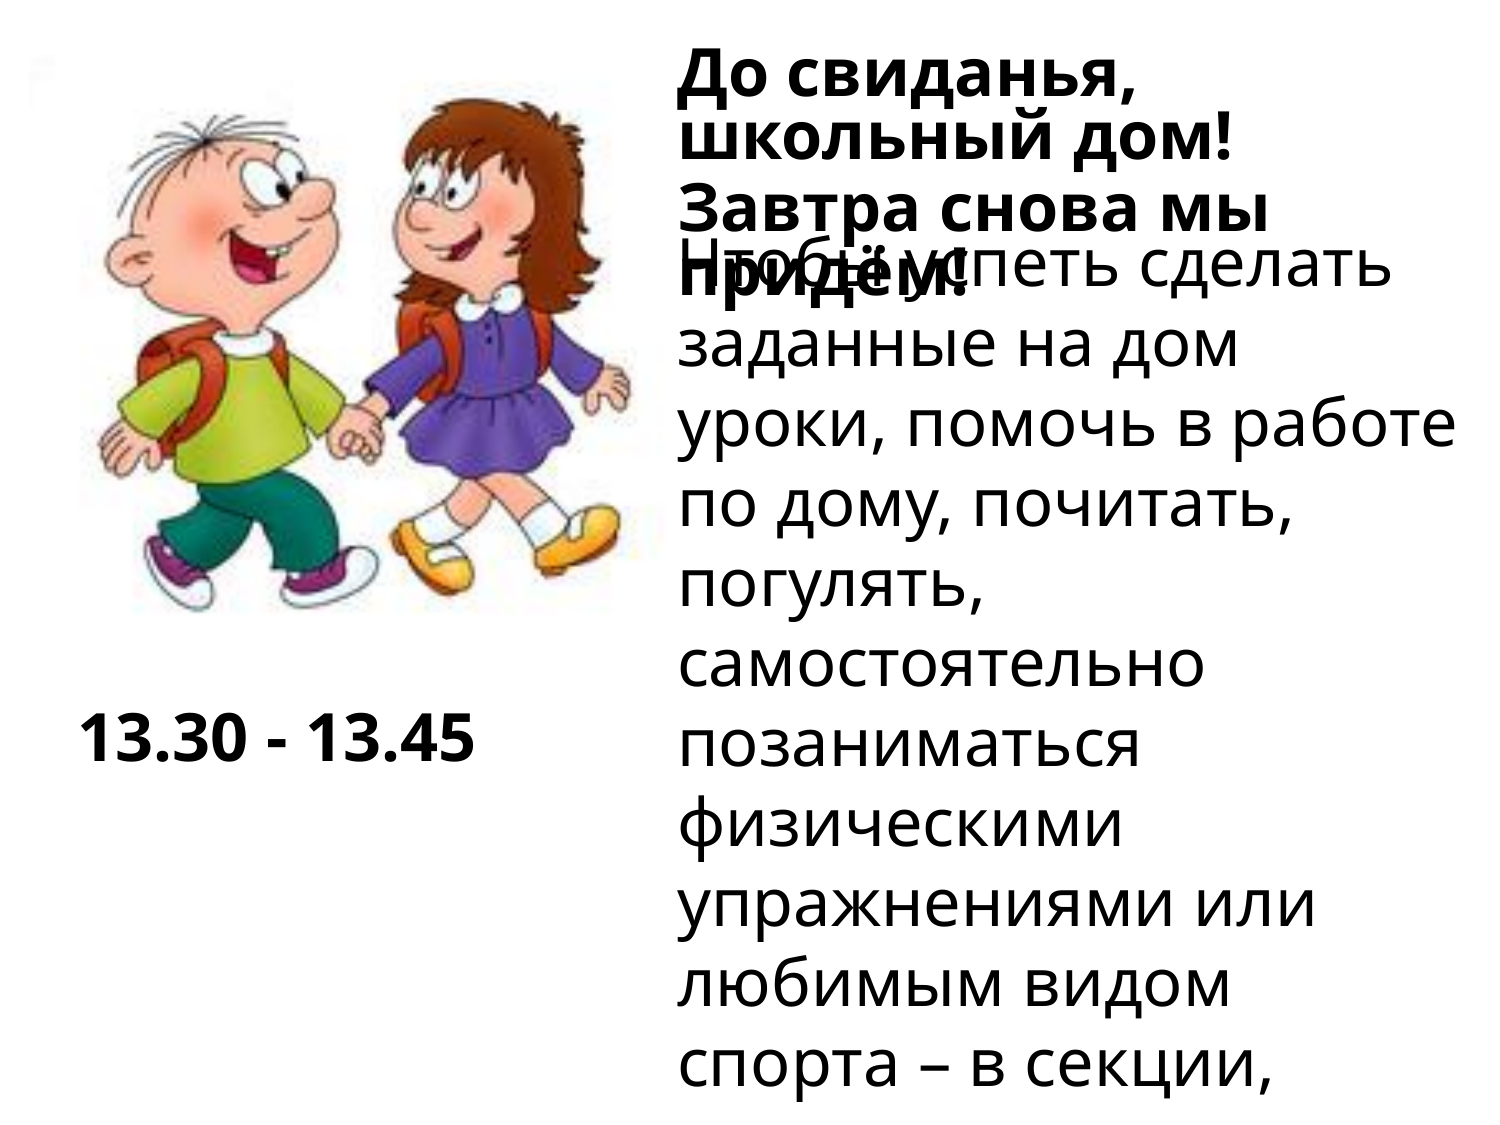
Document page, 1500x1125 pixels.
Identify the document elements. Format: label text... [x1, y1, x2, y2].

text_box 13.30 - 13.45 [62, 687, 625, 783]
text_box Чтобы успеть сделать заданные на дом уроки, помочь в работе по дому, почитать, погулять, самостоятельно позаниматься физическими упражнениями или любимым видом спорта – в секции, нужно уметь правильно распределить время. [662, 212, 1475, 1125]
text_box До свиданья, школьный дом! Завтра снова мы придём! [662, 37, 1475, 212]
picture [29, 30, 691, 683]
